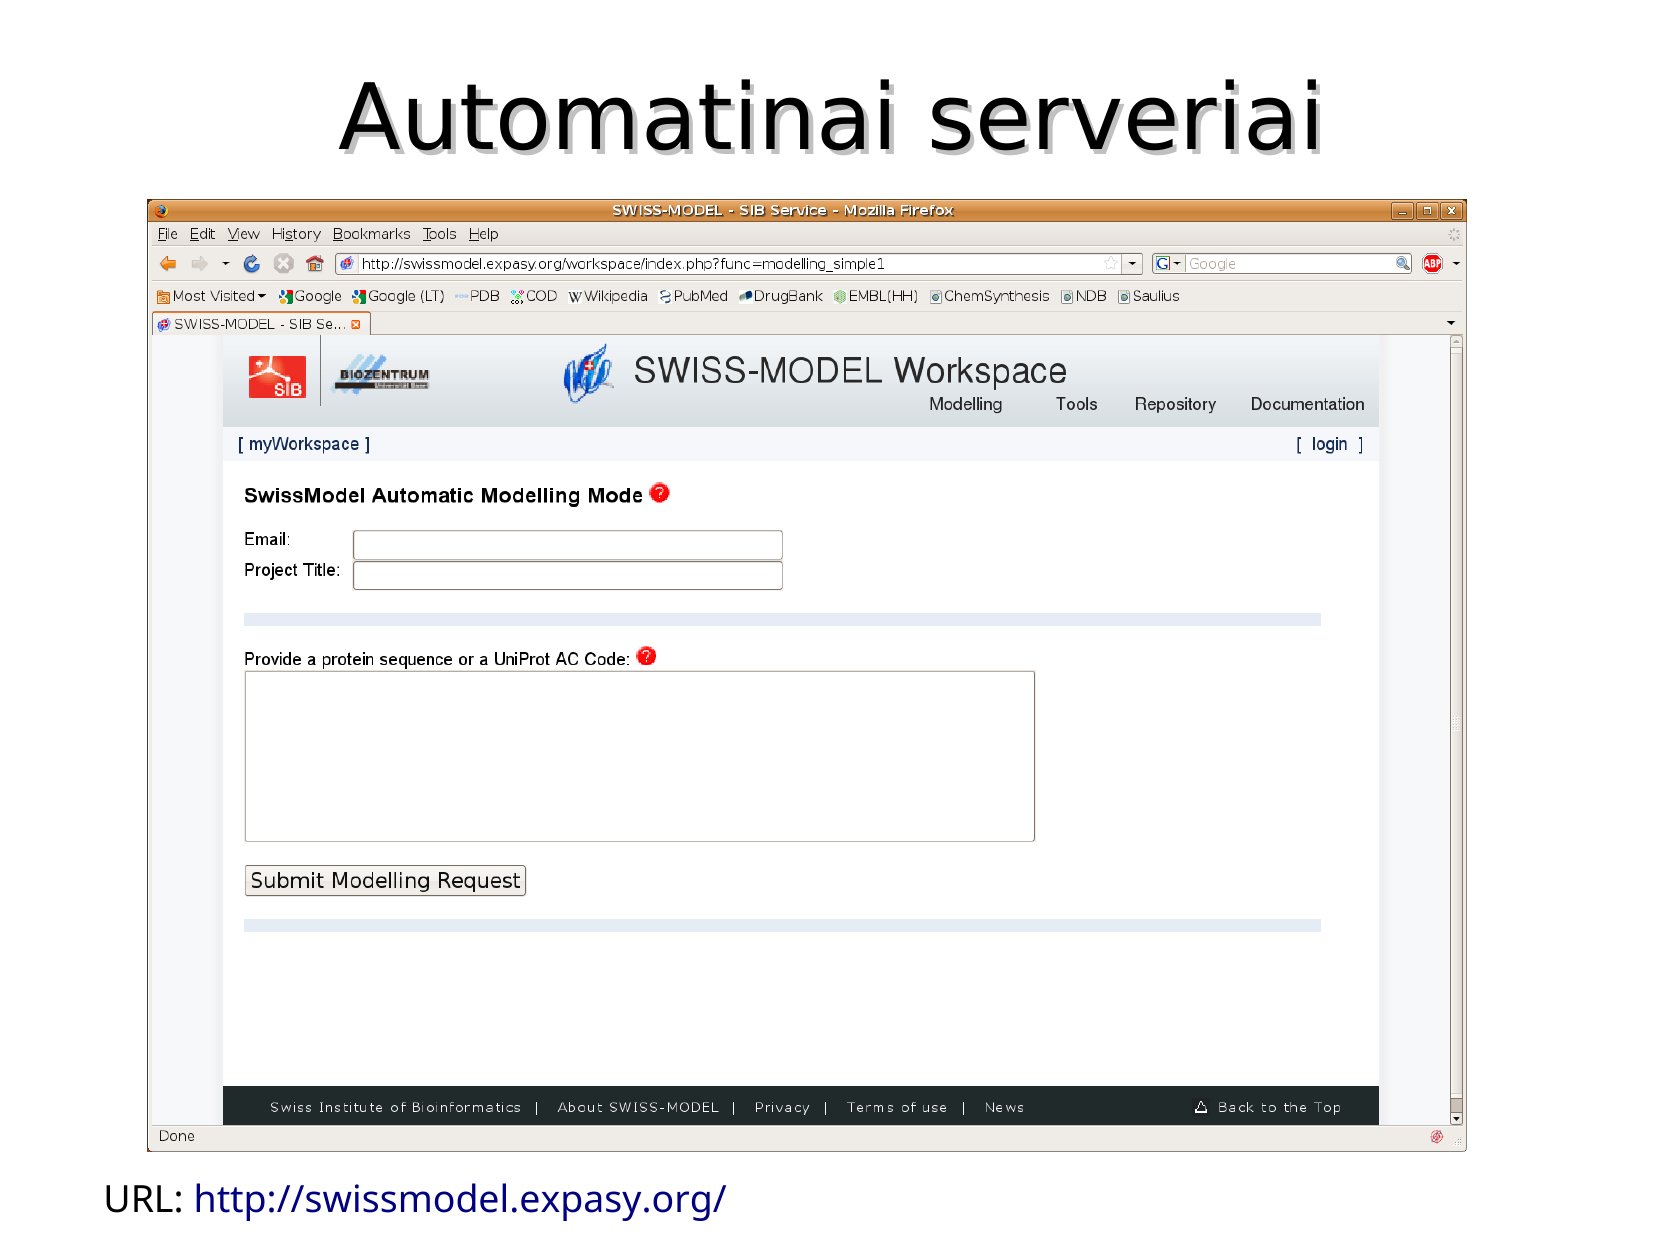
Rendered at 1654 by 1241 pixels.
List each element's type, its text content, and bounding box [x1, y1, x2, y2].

picture [147, 199, 1467, 1152]
title Automatinai serveriai [88, 14, 1577, 222]
text_box URL: http://swissmodel.expasy.org/ [88, 1165, 806, 1226]
